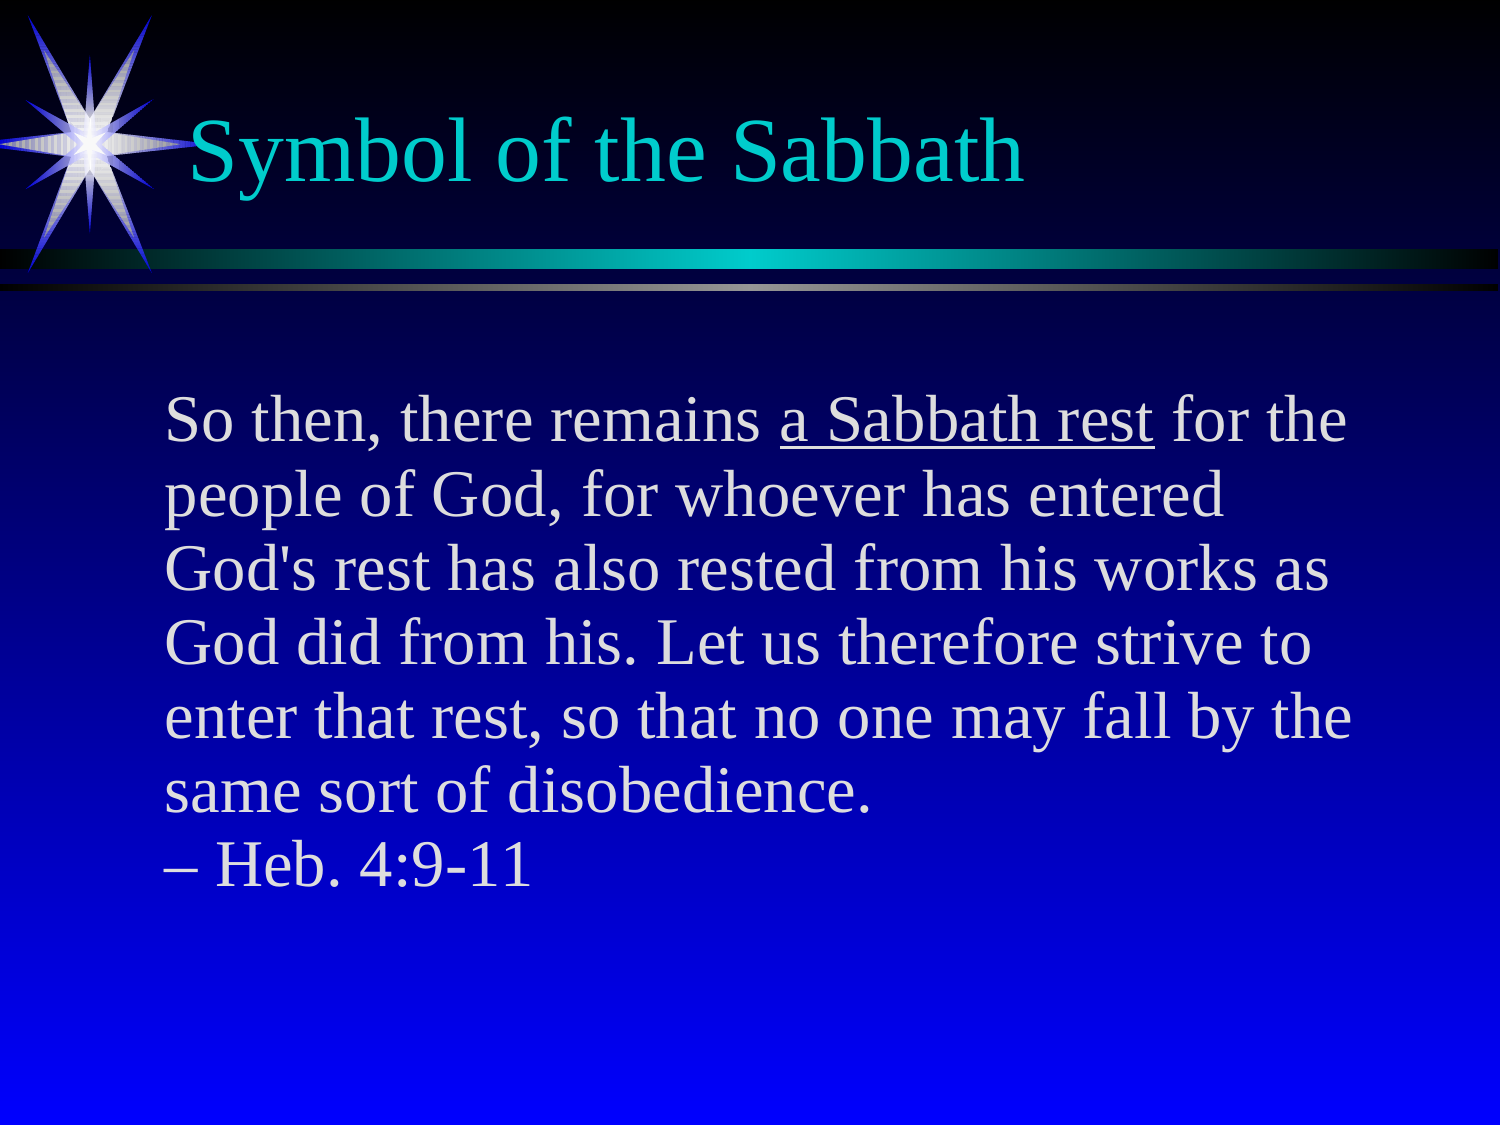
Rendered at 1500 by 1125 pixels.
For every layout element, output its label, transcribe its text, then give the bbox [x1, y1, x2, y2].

title Symbol of the Sabbath [187, 56, 1463, 244]
text_box So then, there remains a Sabbath rest for the people of God, for whoever has entered God's rest has also rested from his works as God did from his. Let us therefore strive to enter that rest, so that no one may fall by the same sort of disobedience. – Heb. 4:9-11 [150, 375, 1388, 909]
